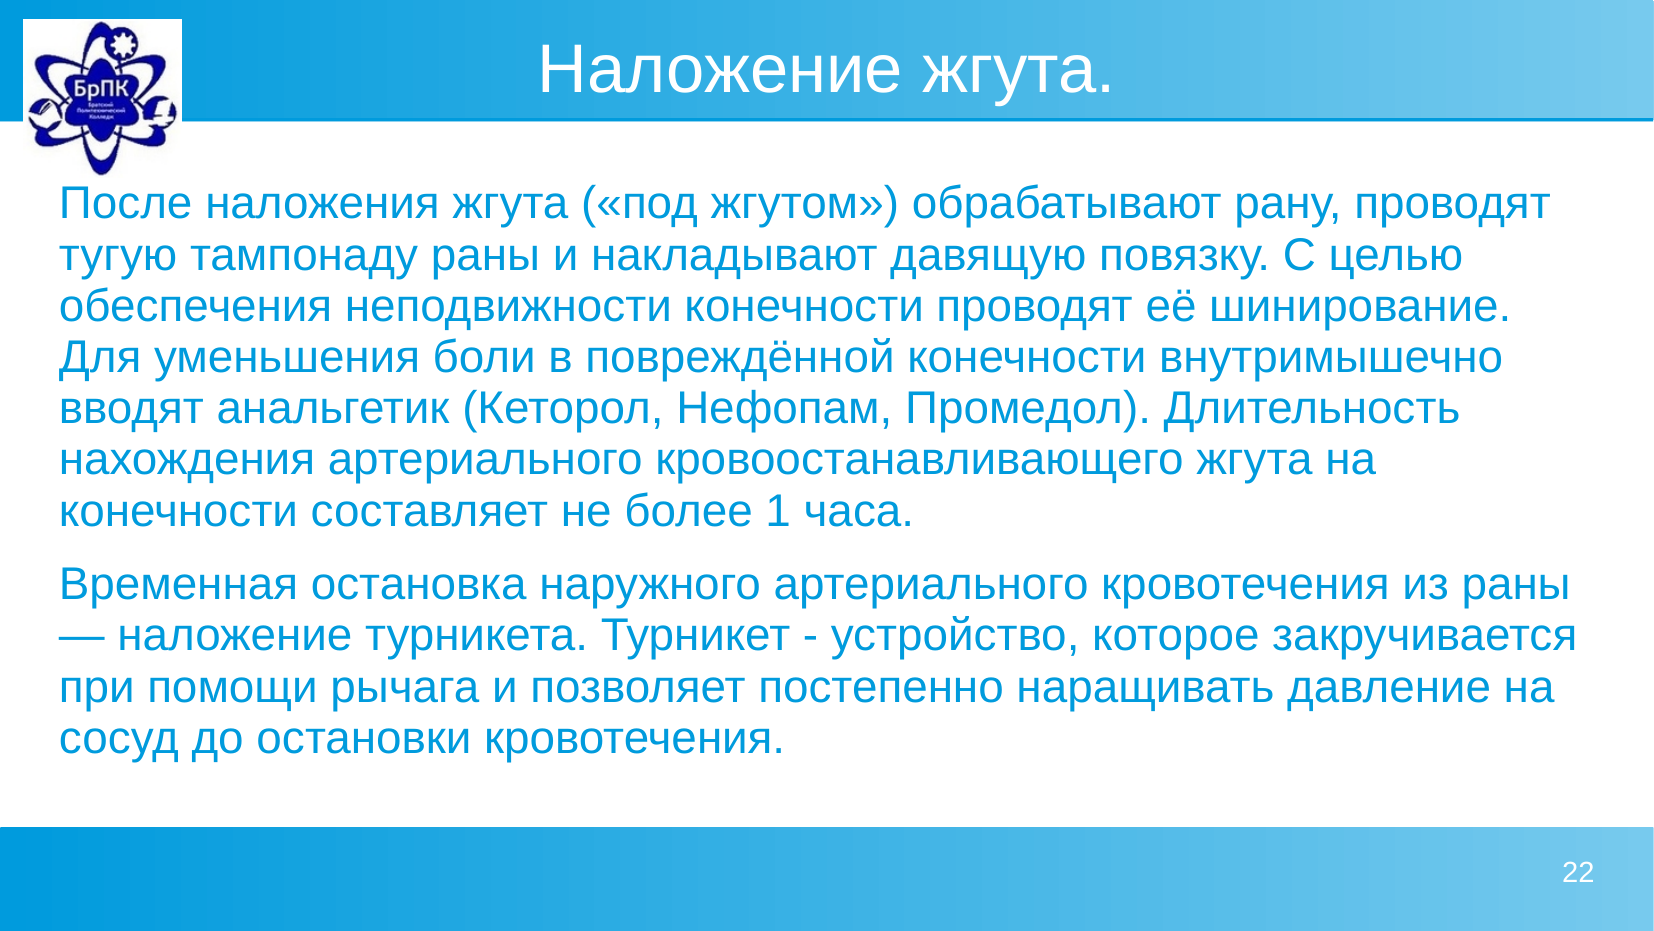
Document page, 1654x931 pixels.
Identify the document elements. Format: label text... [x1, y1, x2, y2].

title Наложение жгута. [182, 30, 1595, 108]
picture [23, 20, 182, 178]
list После наложения жгута («под жгутом») обрабатывают рану, проводят тугую тампонаду раны и накладывают давящую повязку. С целью обеспечения неподвижности конечности проводят её шинирование. Для уменьшения боли в повреждённой конечности внутримышечно вводят анальгетик (Кеторол, Нефопам, Промедол). Длительность нахождения артериального кровоостанавливающего жгута на конечности составляет не более 1 часа. Временная остановка наружного артериального кровотечения из раны — наложение турникета. Турникет - устройство, которое закручивается при помощи рычага и позволяет постепенно наращивать давление на сосуд до остановки кровотечения. [59, 177, 1595, 768]
